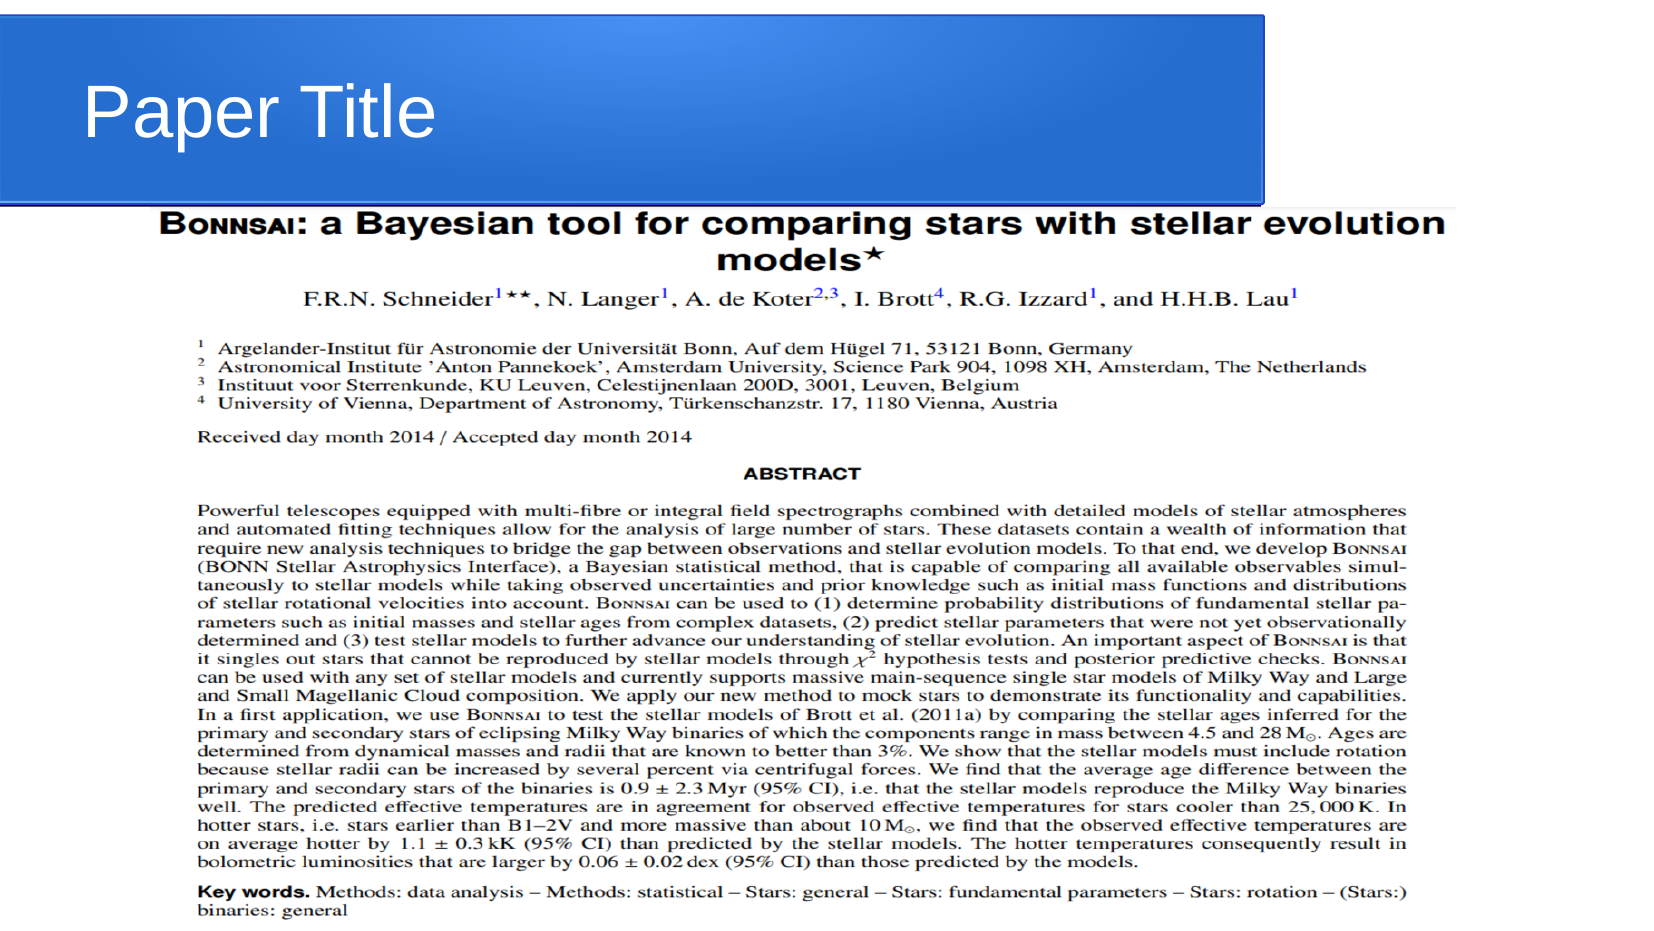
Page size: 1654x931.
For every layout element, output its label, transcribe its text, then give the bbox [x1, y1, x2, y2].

picture [150, 207, 1456, 931]
title Paper Title [82, 35, 1235, 189]
